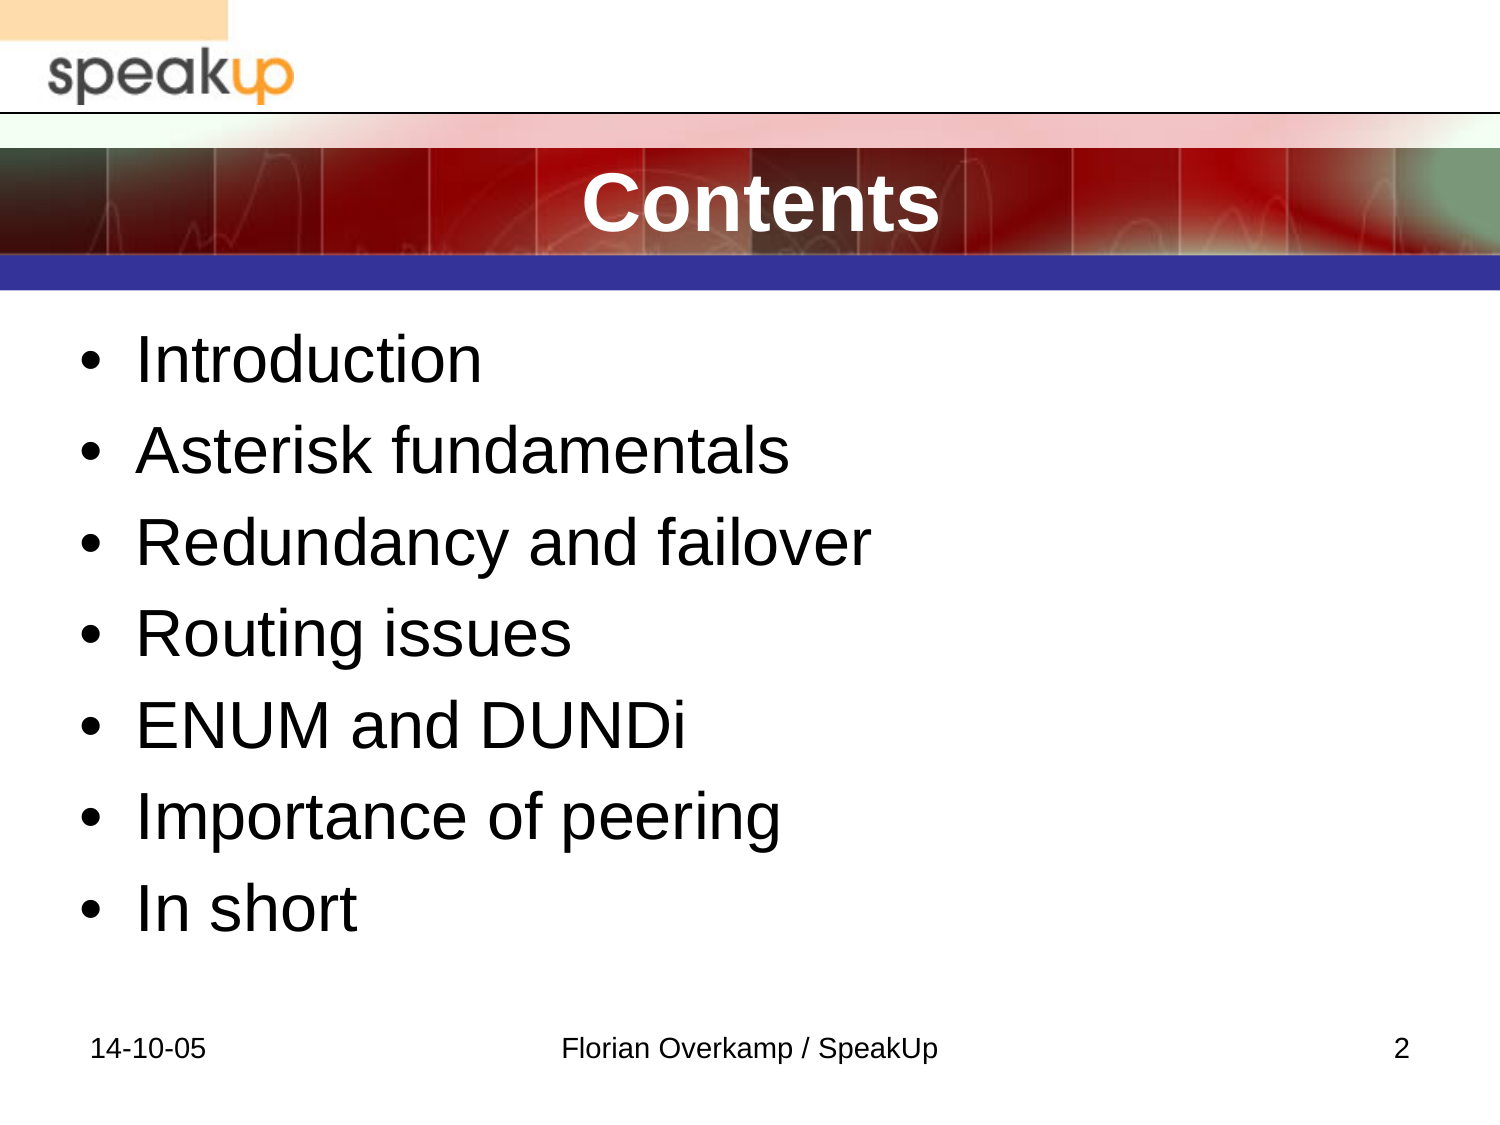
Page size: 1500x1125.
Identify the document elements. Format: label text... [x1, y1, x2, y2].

picture [0, 0, 294, 105]
picture [0, 114, 1500, 255]
list Introduction Asterisk fundamentals Redundancy and failover Routing issues ENUM and DUNDi Importance of peering In short [64, 314, 1415, 1000]
title Contents [88, 144, 1436, 260]
